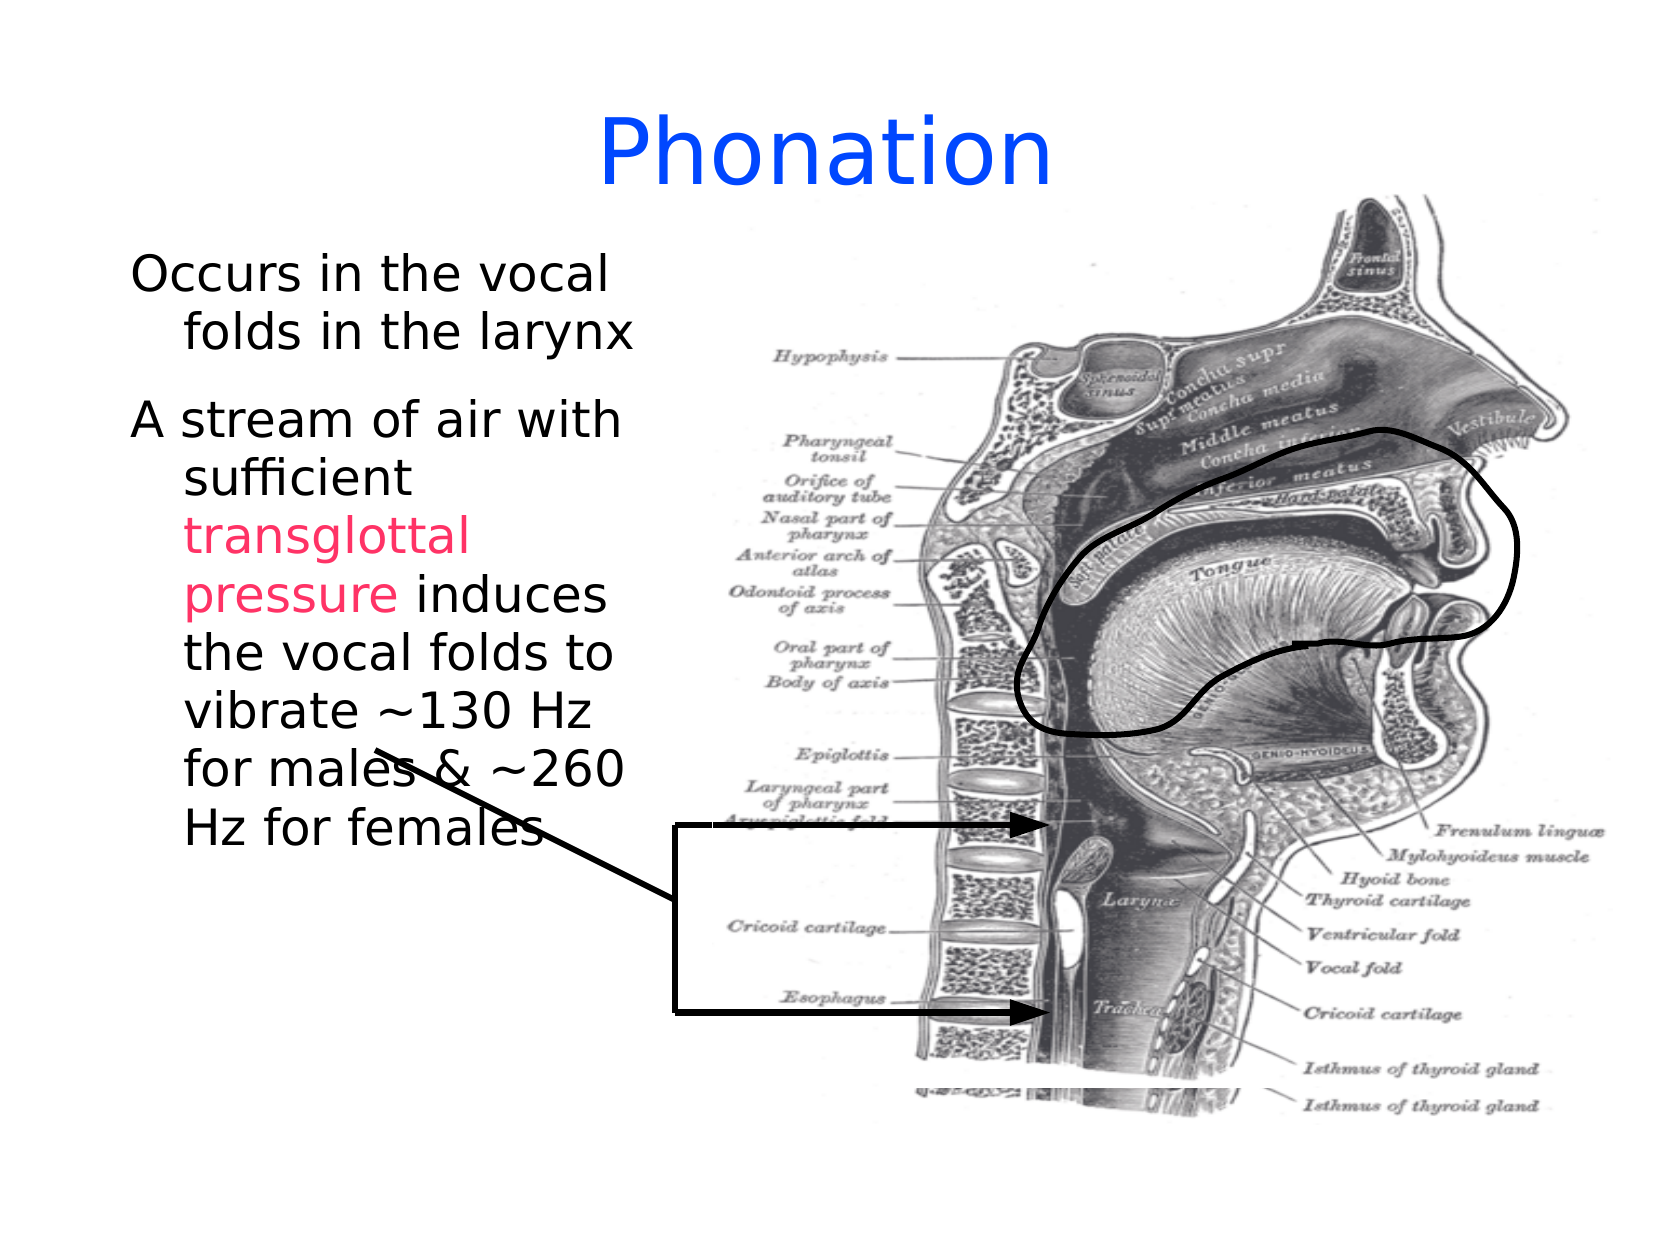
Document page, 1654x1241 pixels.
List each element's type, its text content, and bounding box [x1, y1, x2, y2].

list Occurs in the vocal folds in the larynx A stream of air with sufficient transglottal pressure induces the vocal folds to vibrate ~130 Hz for males & ~260 Hz for females [112, 245, 668, 1039]
picture [712, 193, 1613, 1126]
title Phonation [82, 56, 1571, 250]
